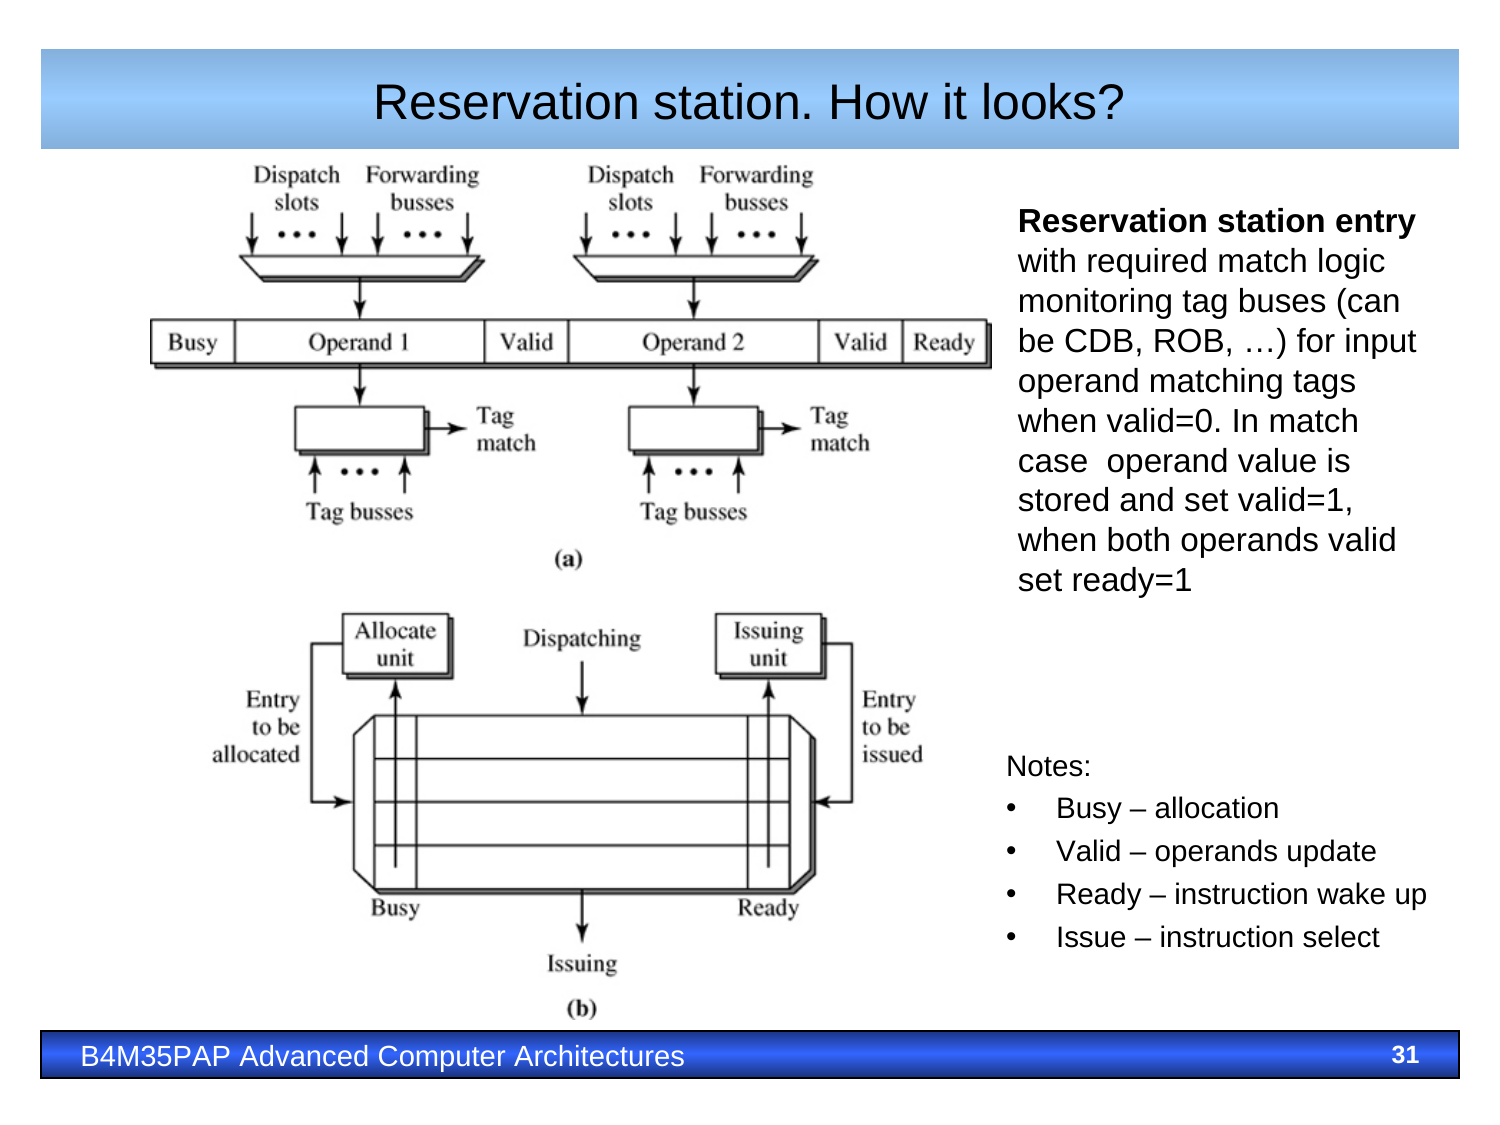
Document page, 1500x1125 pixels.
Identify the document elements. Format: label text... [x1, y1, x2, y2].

picture [150, 161, 992, 1020]
title Reservation station. How it looks? [41, 49, 1459, 149]
list Reservation station entry with required match logic monitoring tag buses (can be CDB, ROB, …) for input operand matching tags when valid=0. In match case operand value is stored and set valid=1, when both operands valid set ready=1 [1002, 192, 1444, 647]
list Notes: Busy – allocation Valid – operands update Ready – instruction wake up Issue – instruction select [992, 739, 1500, 962]
